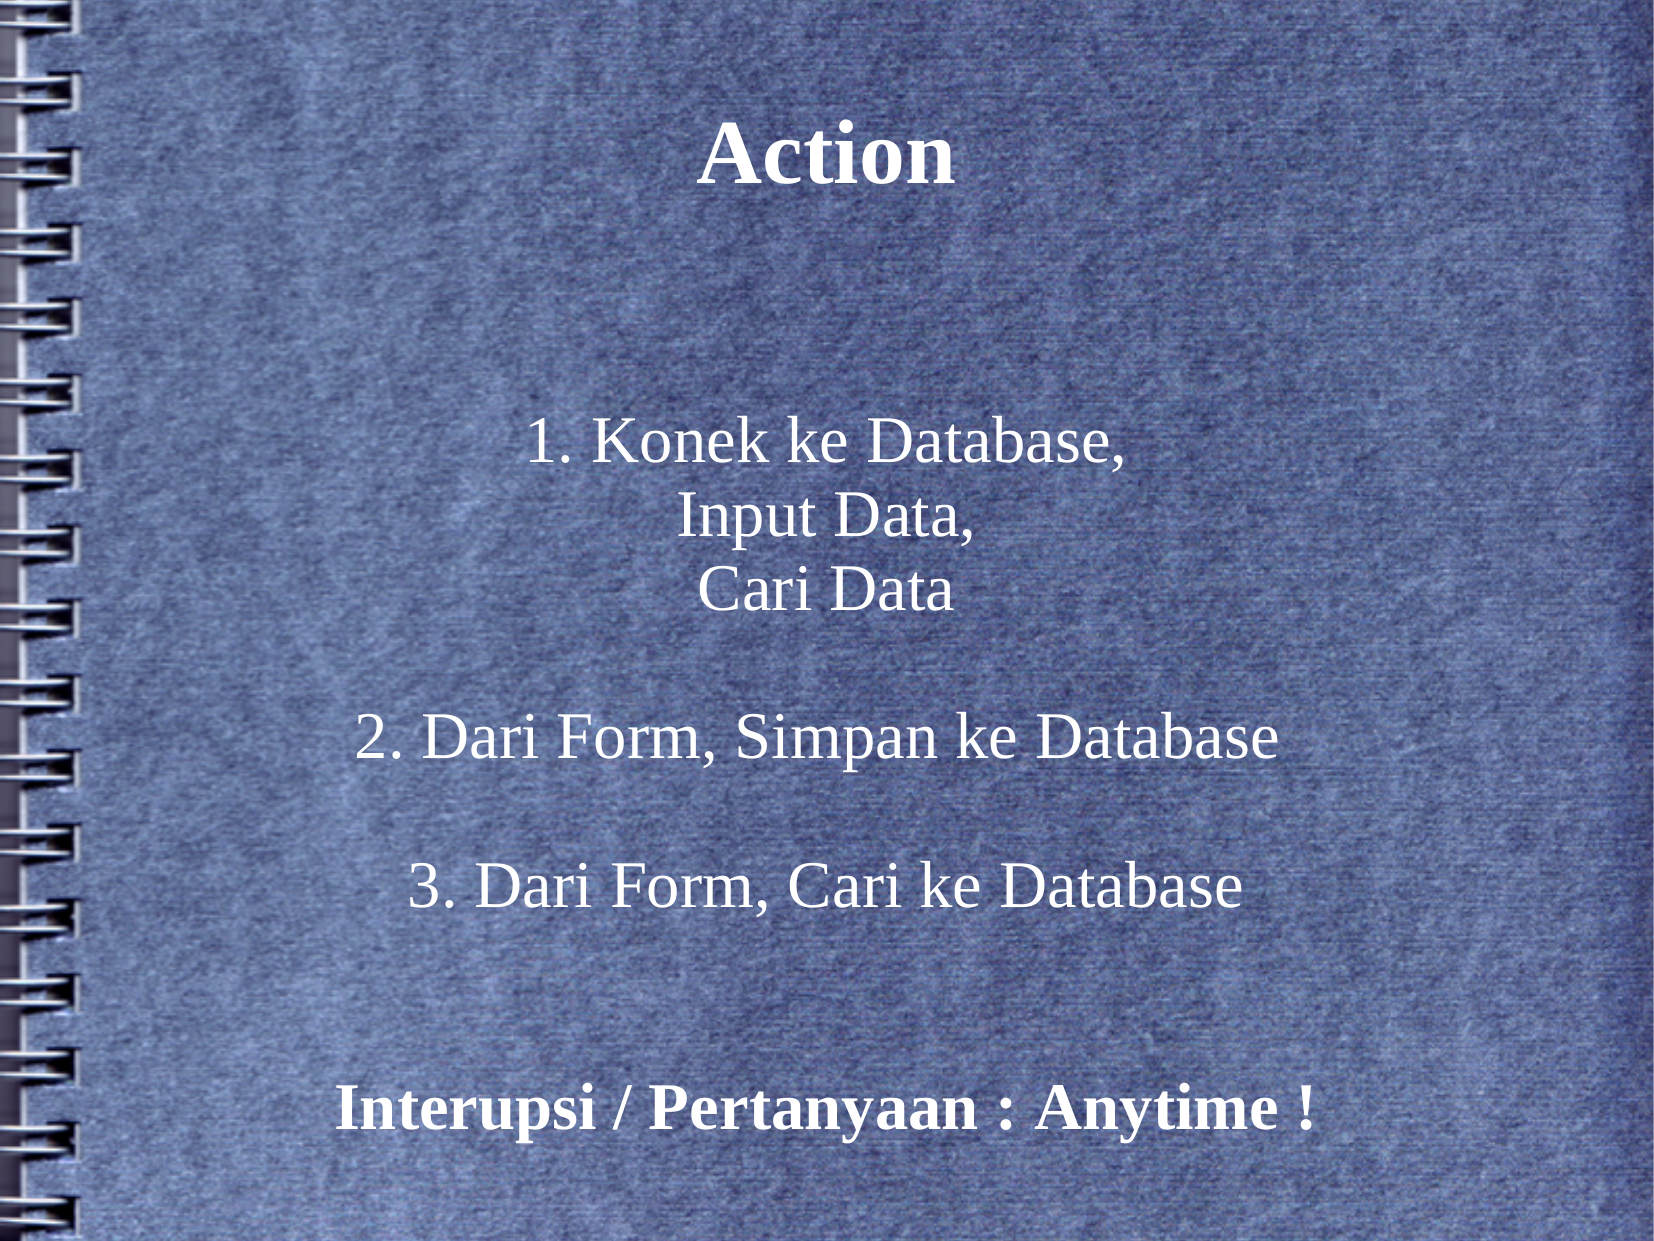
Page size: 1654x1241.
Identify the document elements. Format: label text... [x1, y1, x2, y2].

title Action [82, 56, 1571, 181]
subtitle 1. Konek ke Database, Input Data, Cari Data 2. Dari Form, Simpan ke Database 3. Dari Form, Cari ke Database Interupsi / Pertanyaan : Anytime ! [82, 181, 1571, 1218]
picture [0, 0, 1654, 1241]
